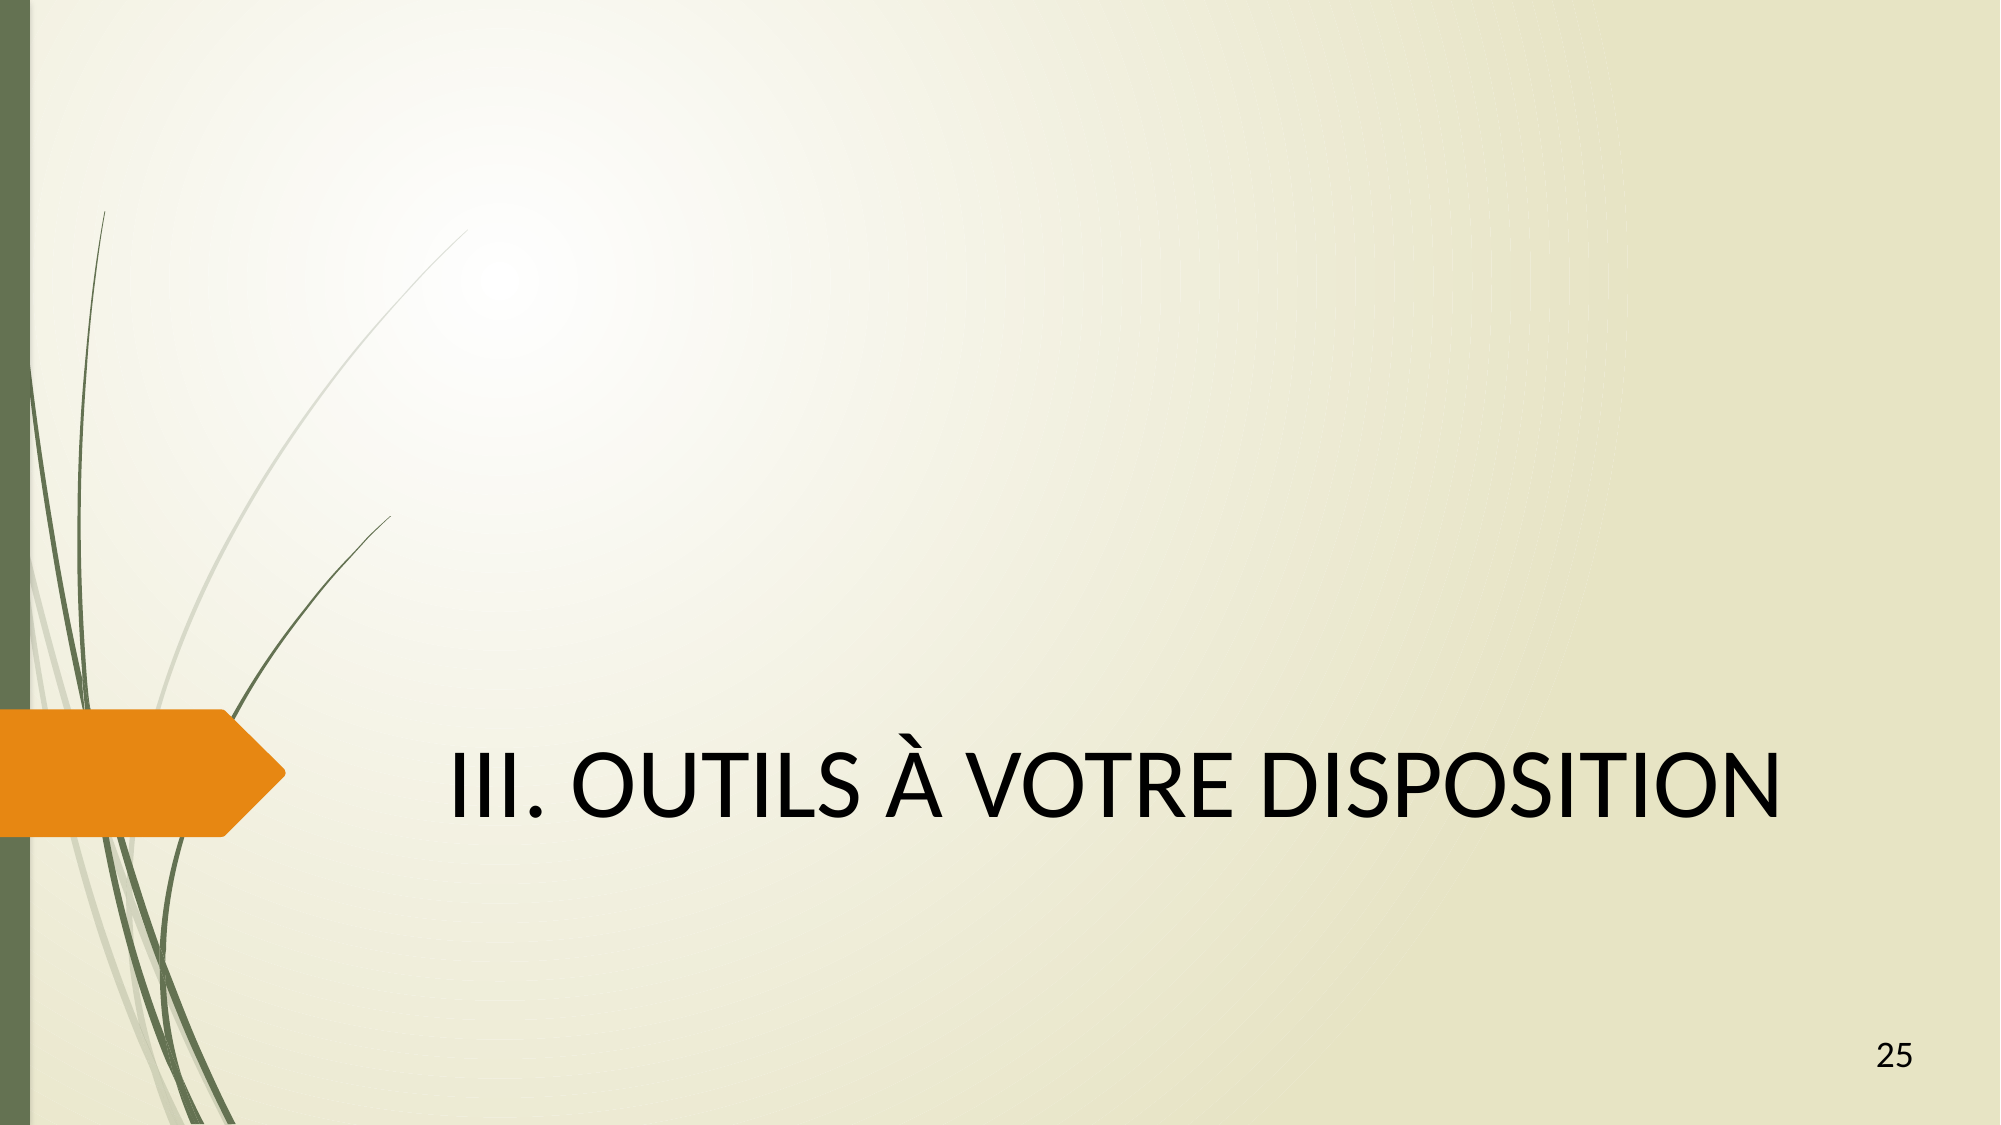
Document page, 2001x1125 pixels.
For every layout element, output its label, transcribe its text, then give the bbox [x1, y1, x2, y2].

title III. OUTILS À VOTRE DISPOSITION [432, 611, 1896, 845]
text_box <numéro> [1861, 1022, 1958, 1083]
